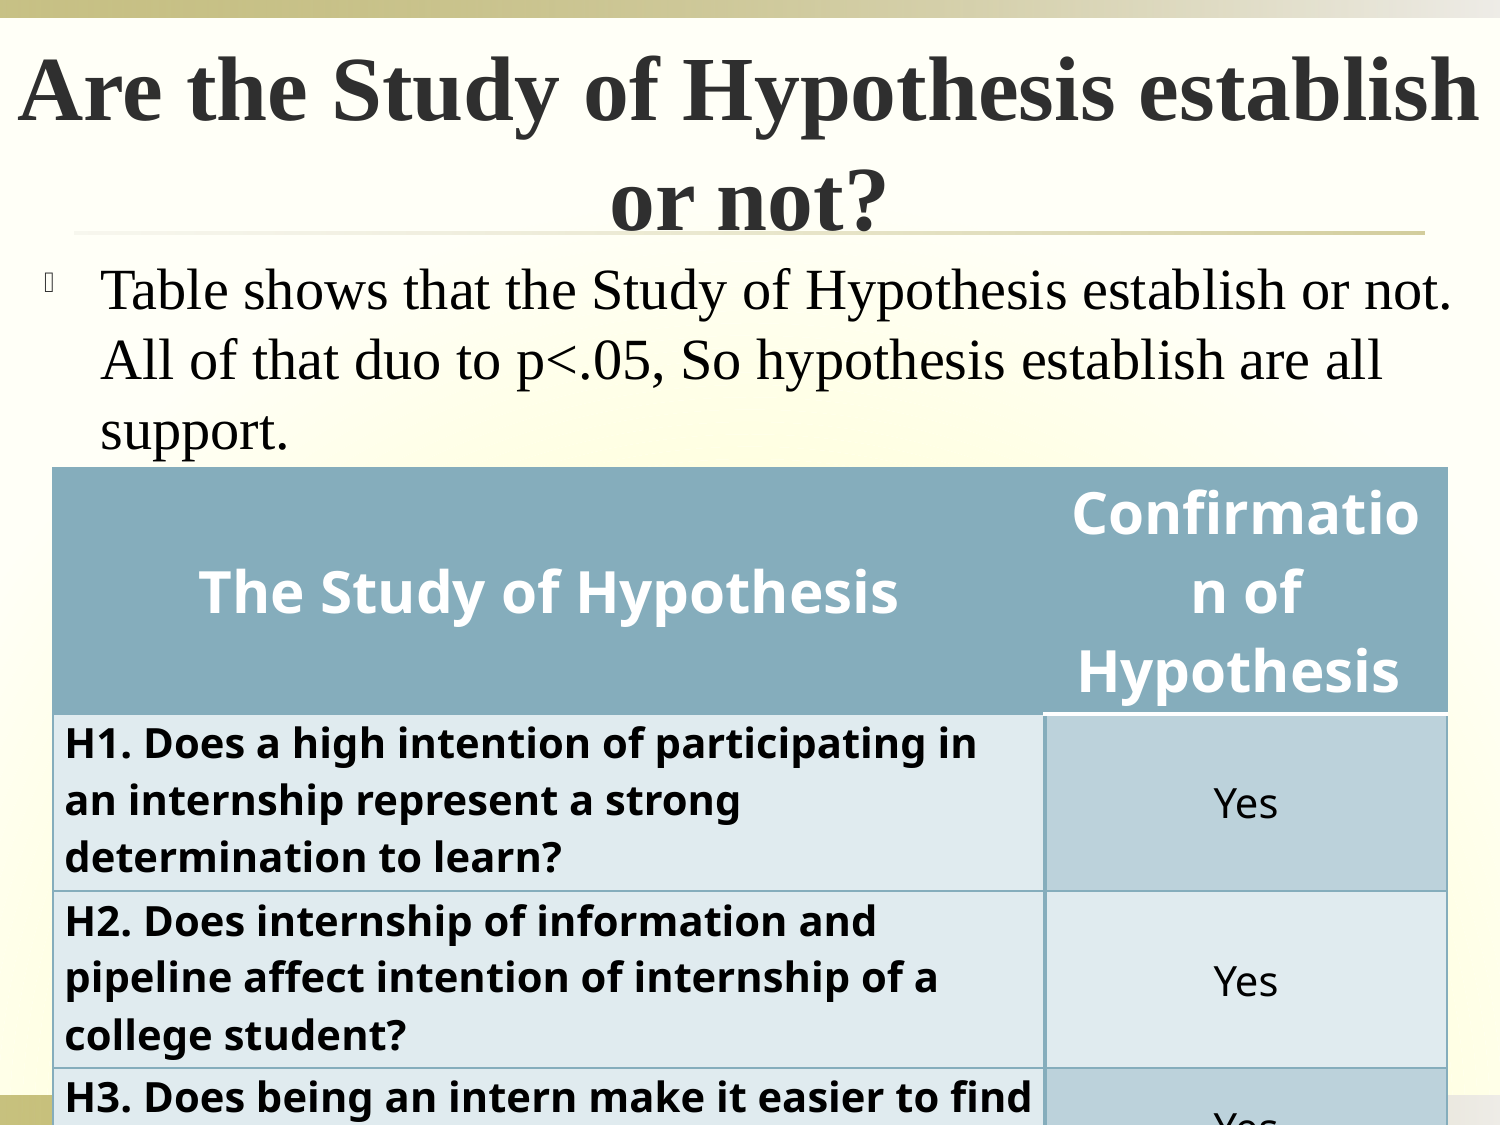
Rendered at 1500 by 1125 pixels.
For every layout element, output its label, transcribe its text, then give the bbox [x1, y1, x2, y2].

title Are the Study of Hypothesis establish or not? [0, 45, 1500, 233]
table_cell H3. Does being an intern make it easier to find a job? [54, 1069, 1043, 1125]
table_cell Yes [1047, 892, 1446, 1067]
list Table shows that the Study of Hypothesis establish or not. All of that duo to p<.05, So hypothesis establish are all support. [29, 243, 1471, 994]
table_cell Yes [1047, 1069, 1446, 1125]
table_cell Yes [1047, 716, 1446, 890]
table_header The Study of Hypothesis [54, 469, 1043, 713]
table_cell H1. Does a high intention of participating in an internship represent a strong determination to learn? [54, 715, 1043, 890]
table_header Confirmation of Hypothesis [1047, 469, 1446, 712]
table_cell H2. Does internship of information and pipeline affect intention of internship of a college student? [54, 892, 1043, 1067]
